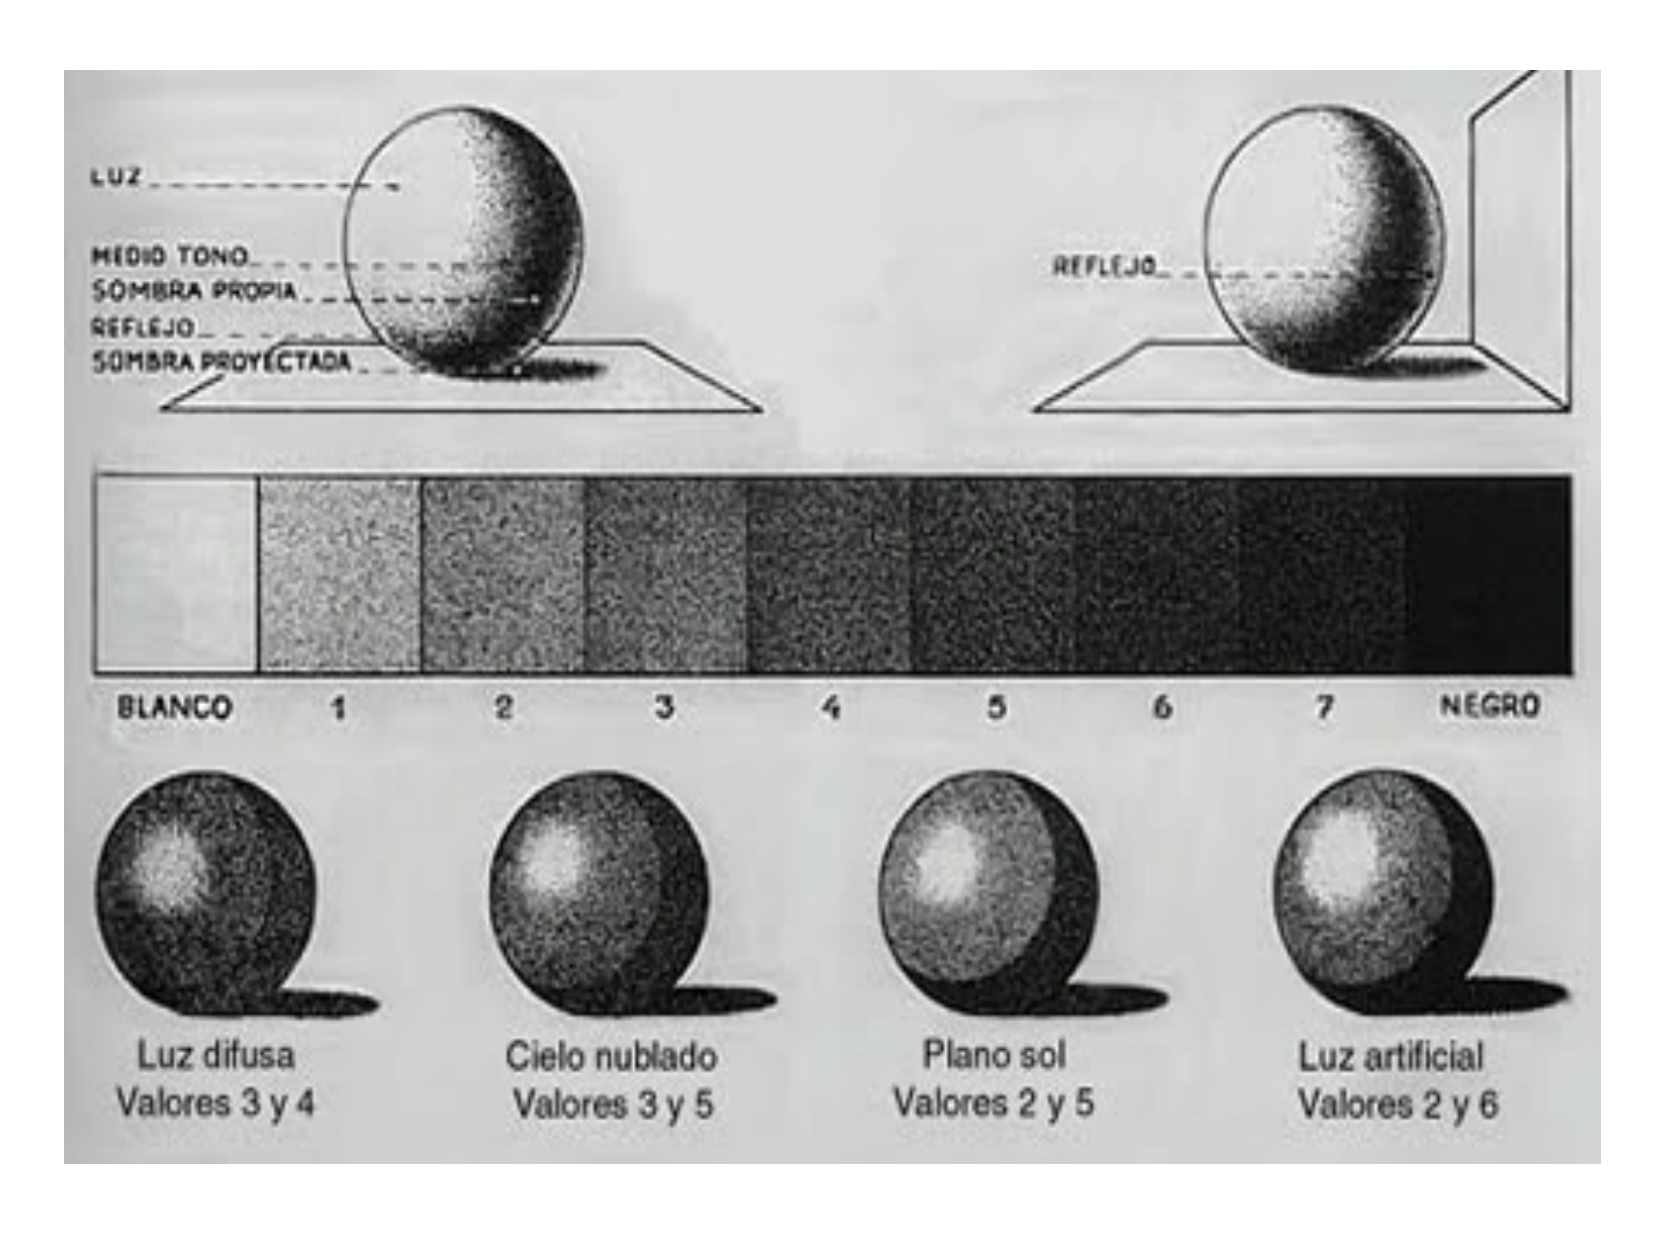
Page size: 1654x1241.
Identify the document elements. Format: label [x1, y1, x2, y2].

picture [64, 70, 1601, 1164]
